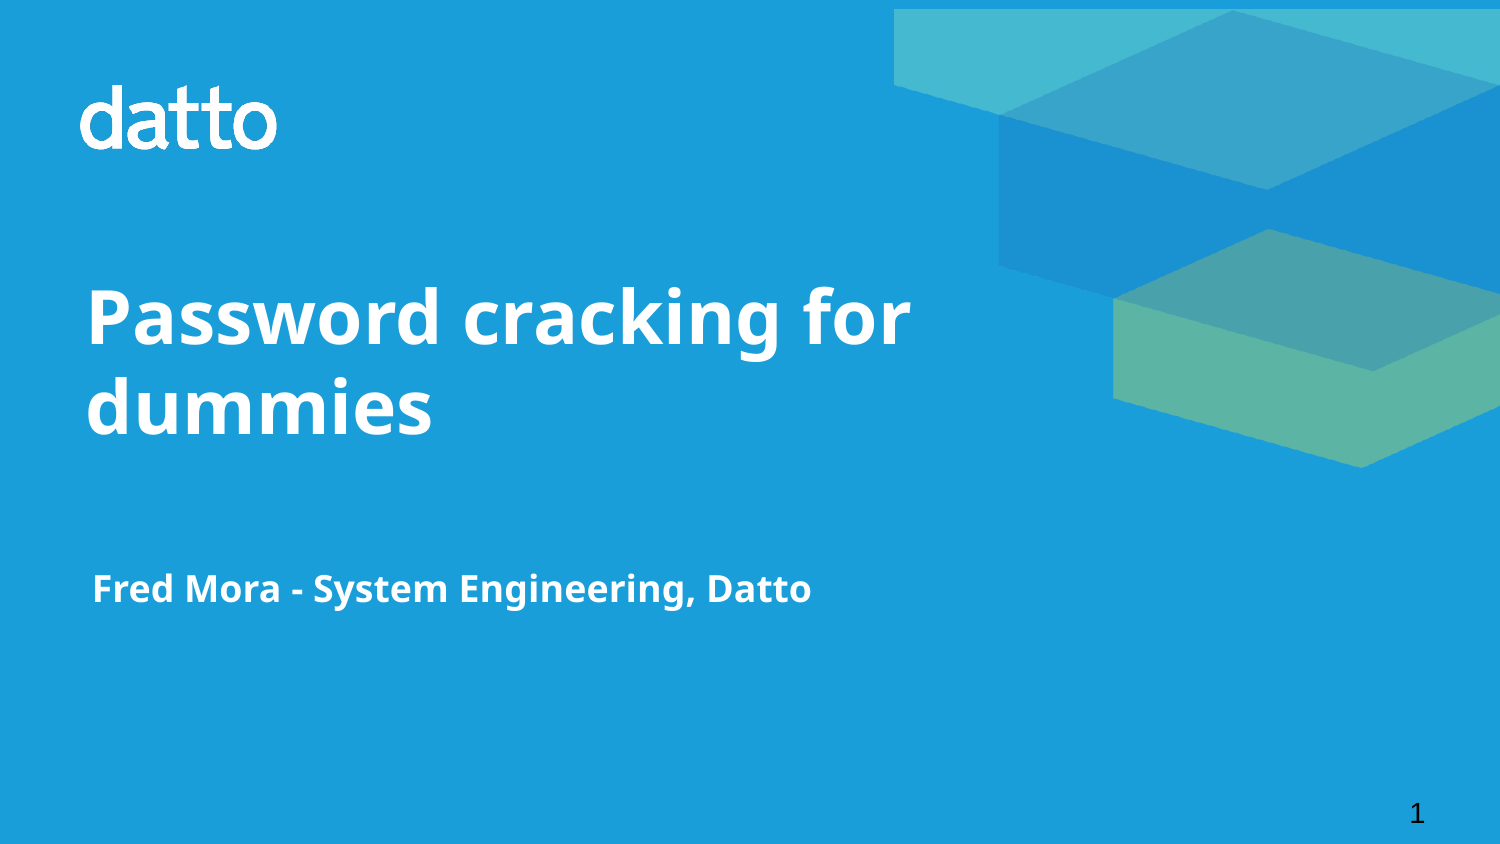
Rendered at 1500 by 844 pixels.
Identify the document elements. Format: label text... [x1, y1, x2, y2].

picture [0, 9, 1500, 843]
title Password cracking for dummies [80, 264, 1114, 539]
subtitle Fred Mora - System Engineering, Datto [86, 559, 1173, 787]
slide_number <number> [1403, 779, 1494, 844]
